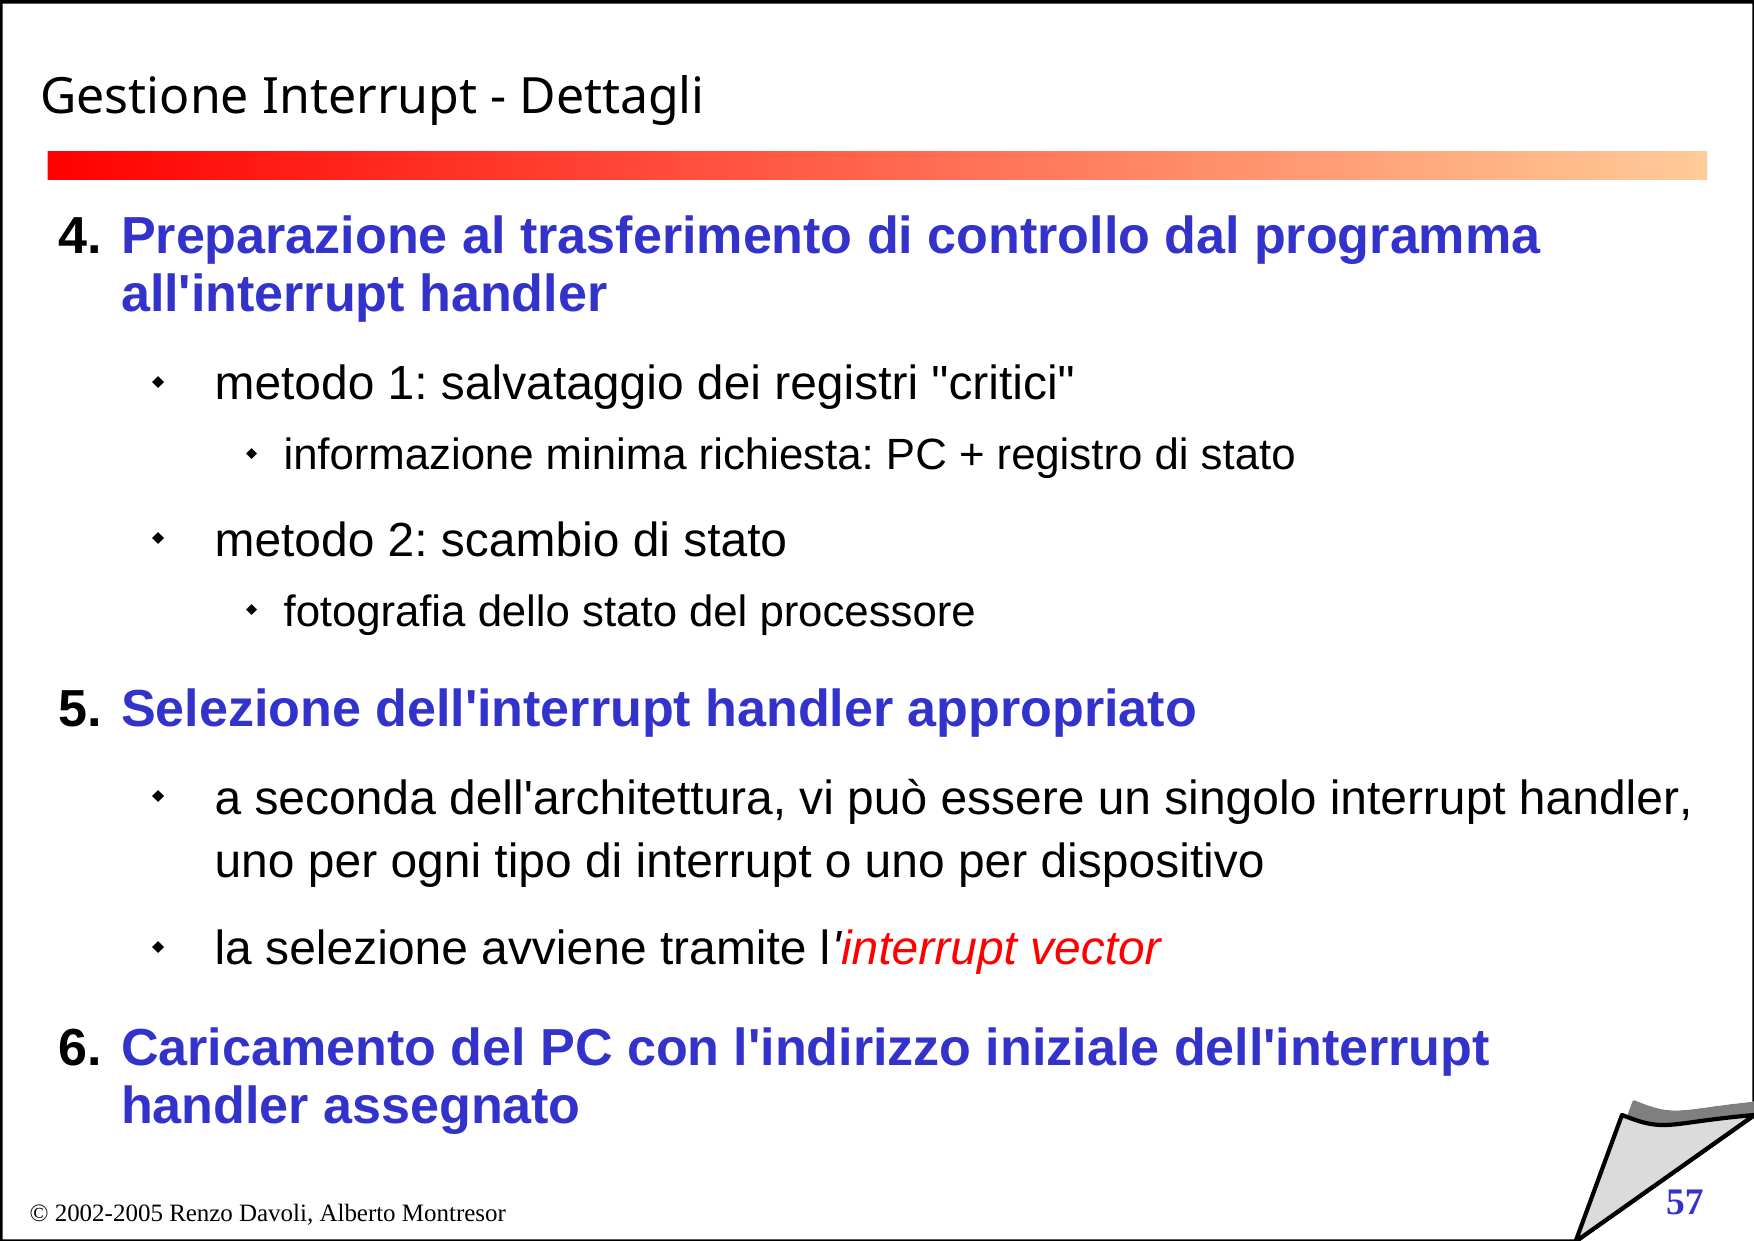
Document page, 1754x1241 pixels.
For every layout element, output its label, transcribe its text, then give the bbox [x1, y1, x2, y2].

list Preparazione al trasferimento di controllo dal programma all'interrupt handler metodo 1: salvataggio dei registri "critici" informazione minima richiesta: PC + registro di stato metodo 2: scambio di stato fotografia dello stato del processore Selezione dell'interrupt handler appropriato a seconda dell'architettura, vi può essere un singolo interrupt handler, uno per ogni tipo di interrupt o uno per dispositivo la selezione avviene tramite l'interrupt vector Caricamento del PC con l'indirizzo iniziale dell'interrupt handler assegnato [58, 206, 1696, 1174]
title Gestione Interrupt - Dettagli [40, 49, 1714, 144]
